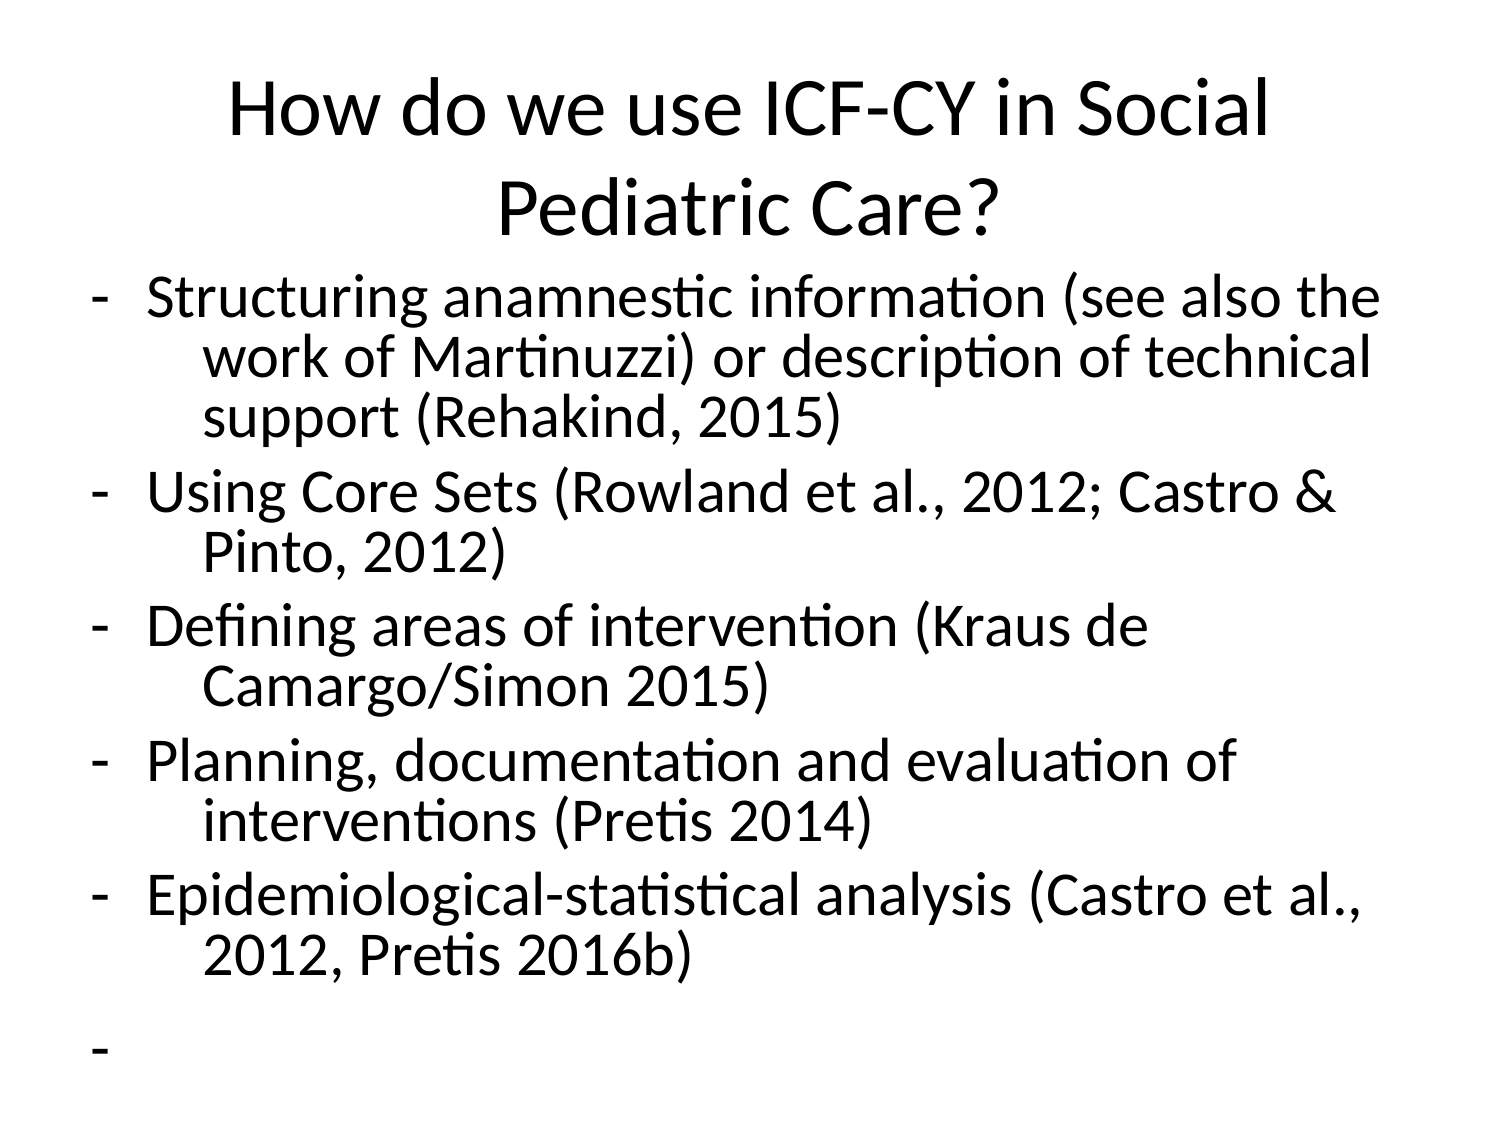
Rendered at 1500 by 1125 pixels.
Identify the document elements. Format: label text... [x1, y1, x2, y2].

list Structuring anamnestic information (see also the work of Martinuzzi) or description of technical support (Rehakind, 2015) Using Core Sets (Rowland et al., 2012; Castro & Pinto, 2012) Defining areas of intervention (Kraus de Camargo/Simon 2015) Planning, documentation and evaluation of interventions (Pretis 2014) Epidemiological-statistical analysis (Castro et al., 2012, Pretis 2016b) [75, 262, 1426, 1005]
title How do we use ICF-CY in Social Pediatric Care? [75, 45, 1426, 233]
